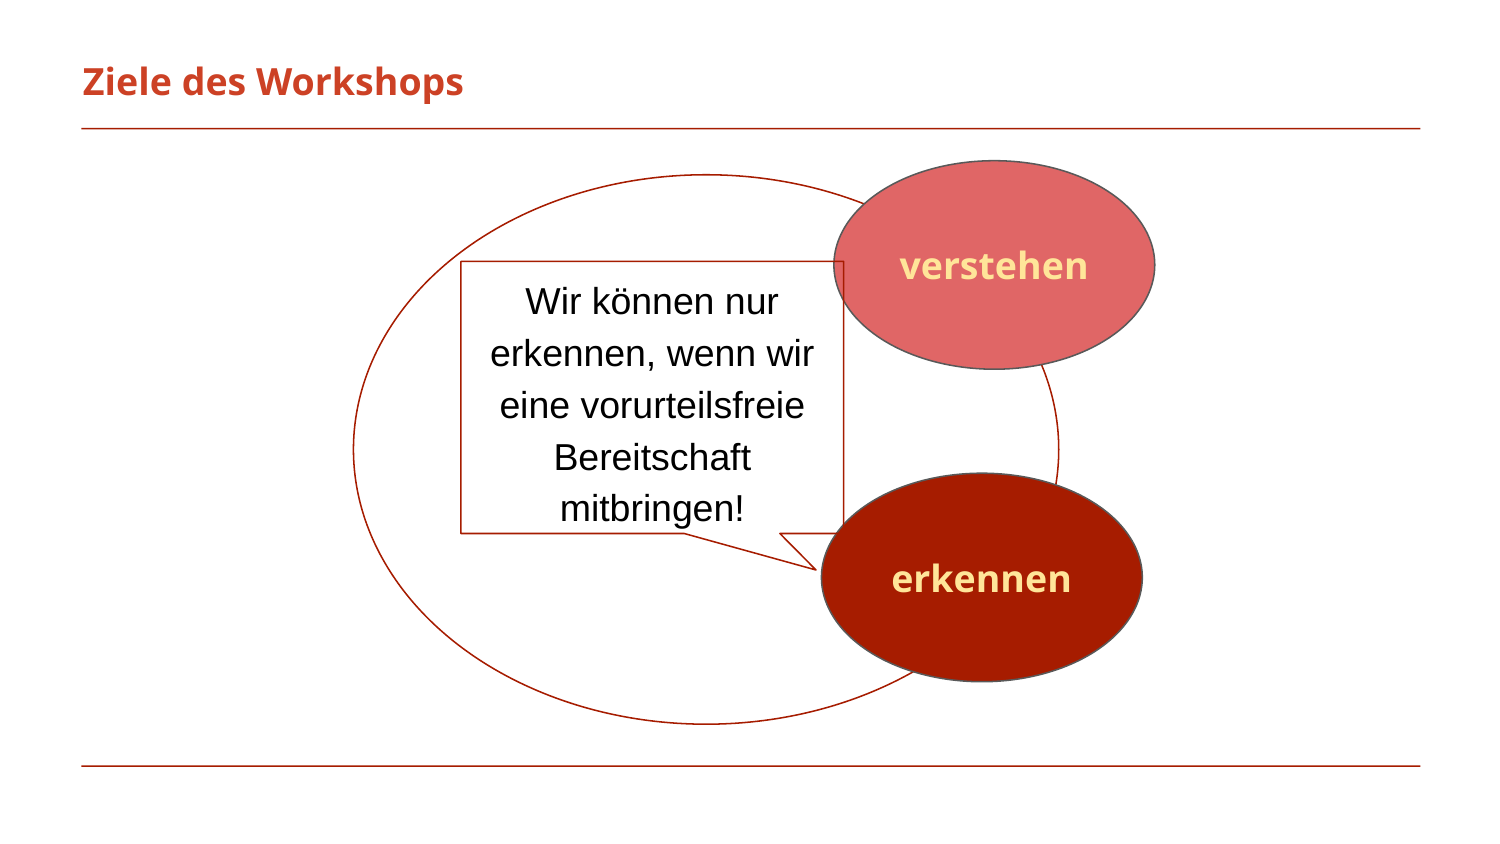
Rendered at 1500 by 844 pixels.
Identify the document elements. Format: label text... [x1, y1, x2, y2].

text_box Ziele des Workshops [67, 43, 1078, 117]
text_box Wir können nur erkennen, wenn wir eine vorurteilsfreie Bereitschaft mitbringen! [460, 261, 844, 571]
text_box erkennen [821, 473, 1143, 682]
text_box verstehen [834, 160, 1155, 370]
